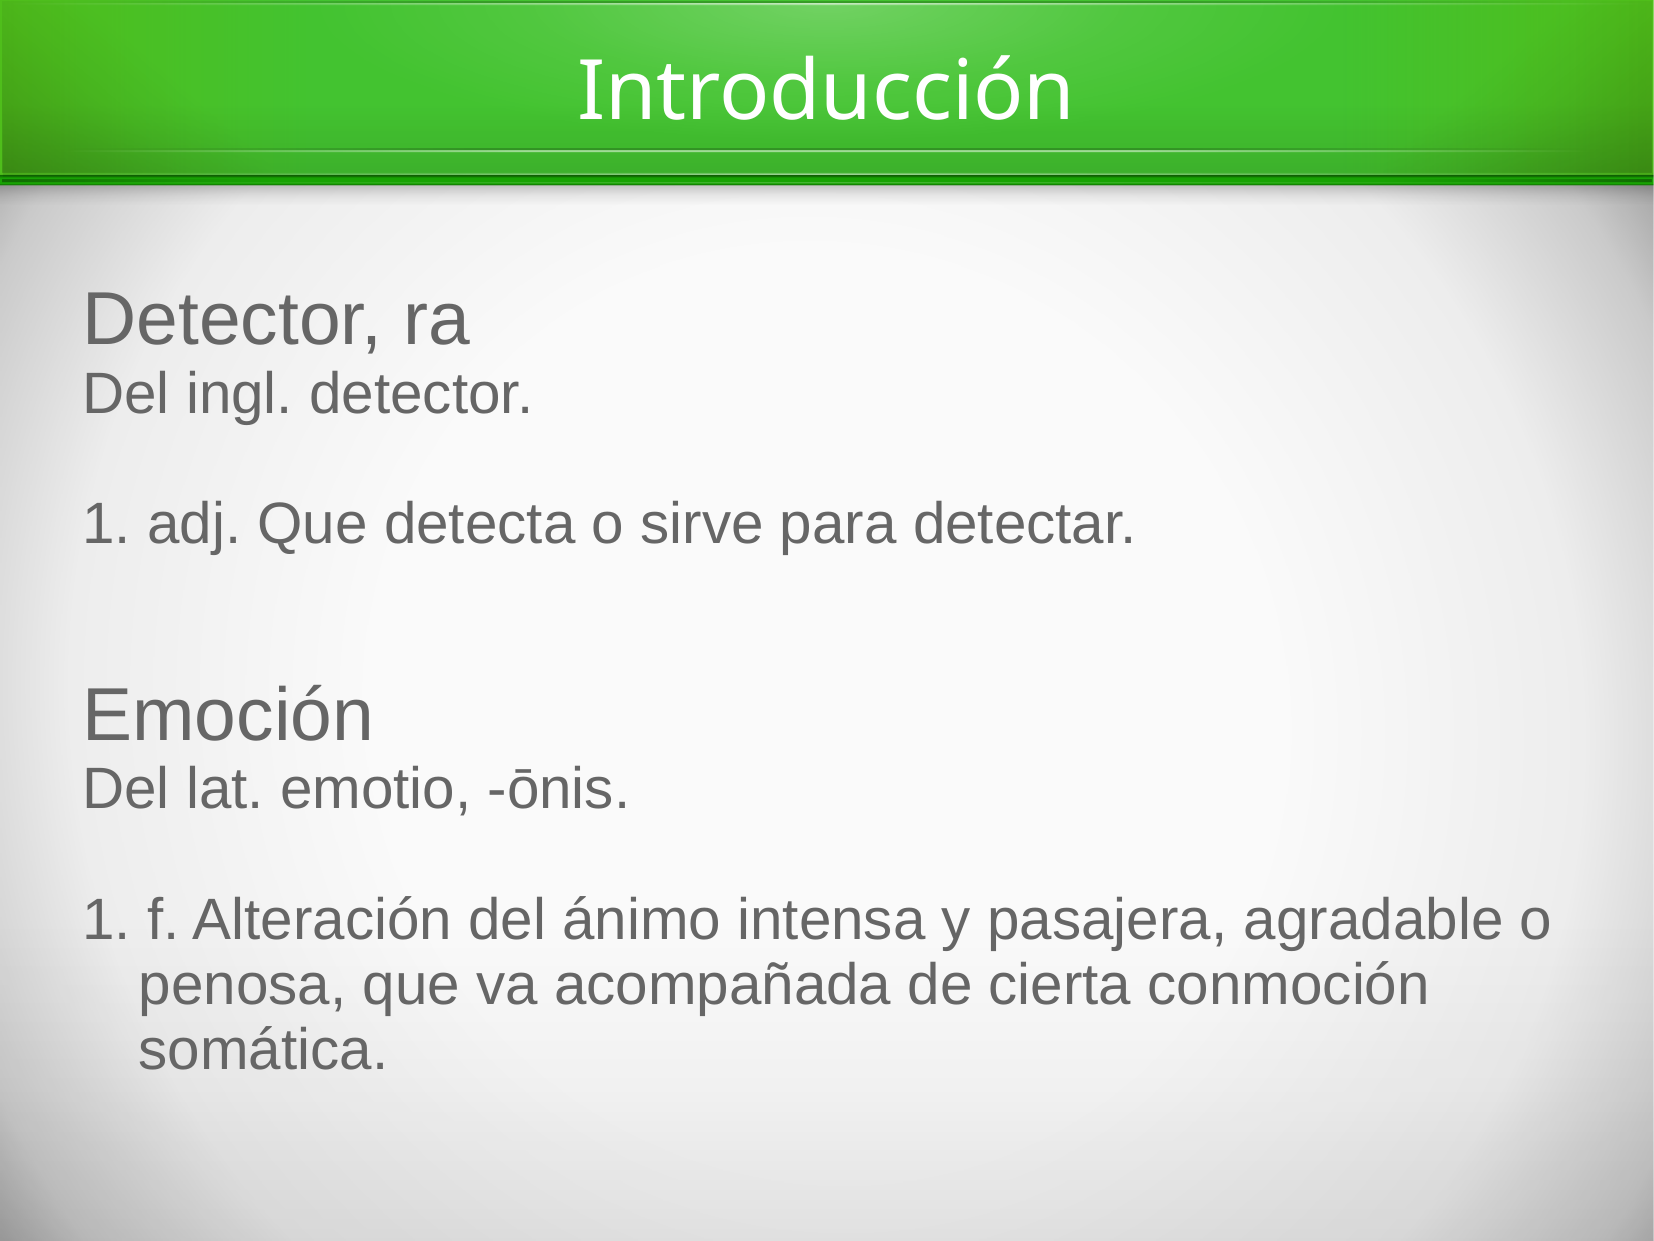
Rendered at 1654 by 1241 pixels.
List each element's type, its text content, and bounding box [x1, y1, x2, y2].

picture [0, 0, 1654, 1241]
text_box Detector, ra Del ingl. detector. 1. adj. Que detecta o sirve para detectar. [82, 277, 1570, 673]
title Introducción [82, 17, 1571, 166]
text_box Emoción Del lat. emotio, -ōnis. 1. f. Alteración del ánimo intensa y pasajera, agradable o penosa, que va acompañada de cierta conmoción somática. [82, 673, 1570, 1116]
